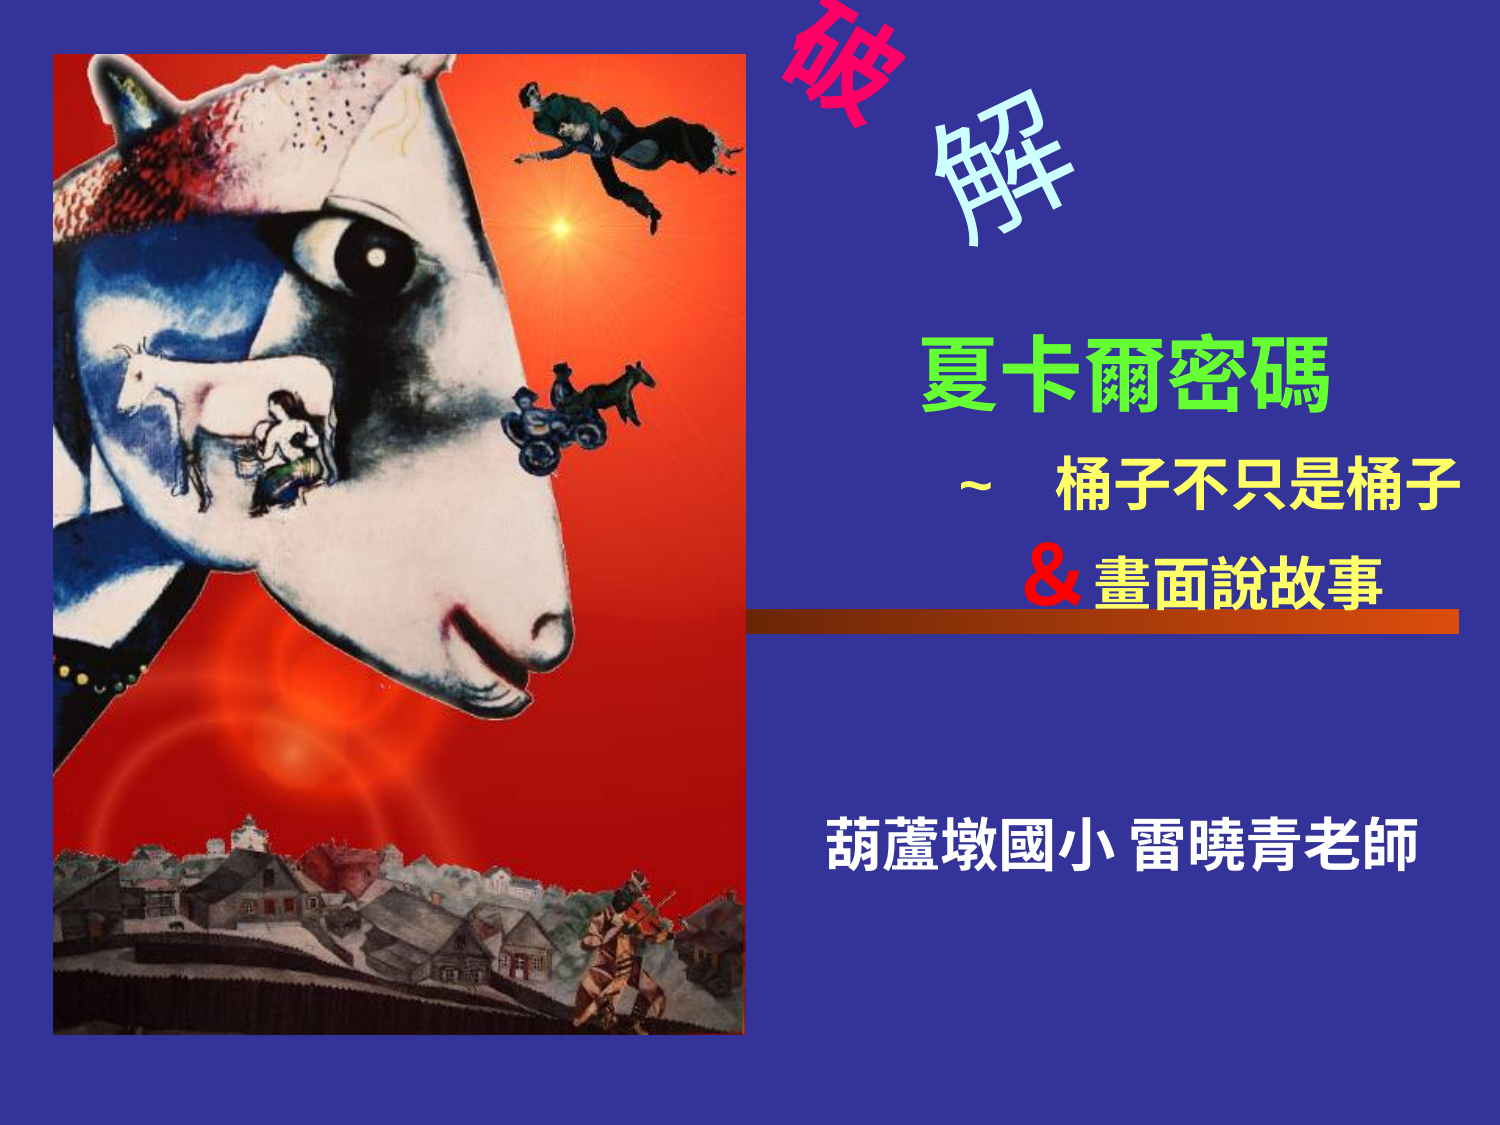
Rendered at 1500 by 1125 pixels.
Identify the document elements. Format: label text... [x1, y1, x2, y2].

text_box [746, 610, 1459, 633]
text_box 解 [885, 48, 1111, 282]
title 夏卡爾密碼 ~ 桶子不只是桶子 ＆畫面說故事 [750, 314, 1500, 556]
text_box 破 [746, 0, 999, 193]
picture [53, 54, 746, 1035]
subtitle 葫蘆墩國小 雷曉青老師 [773, 716, 1471, 1004]
